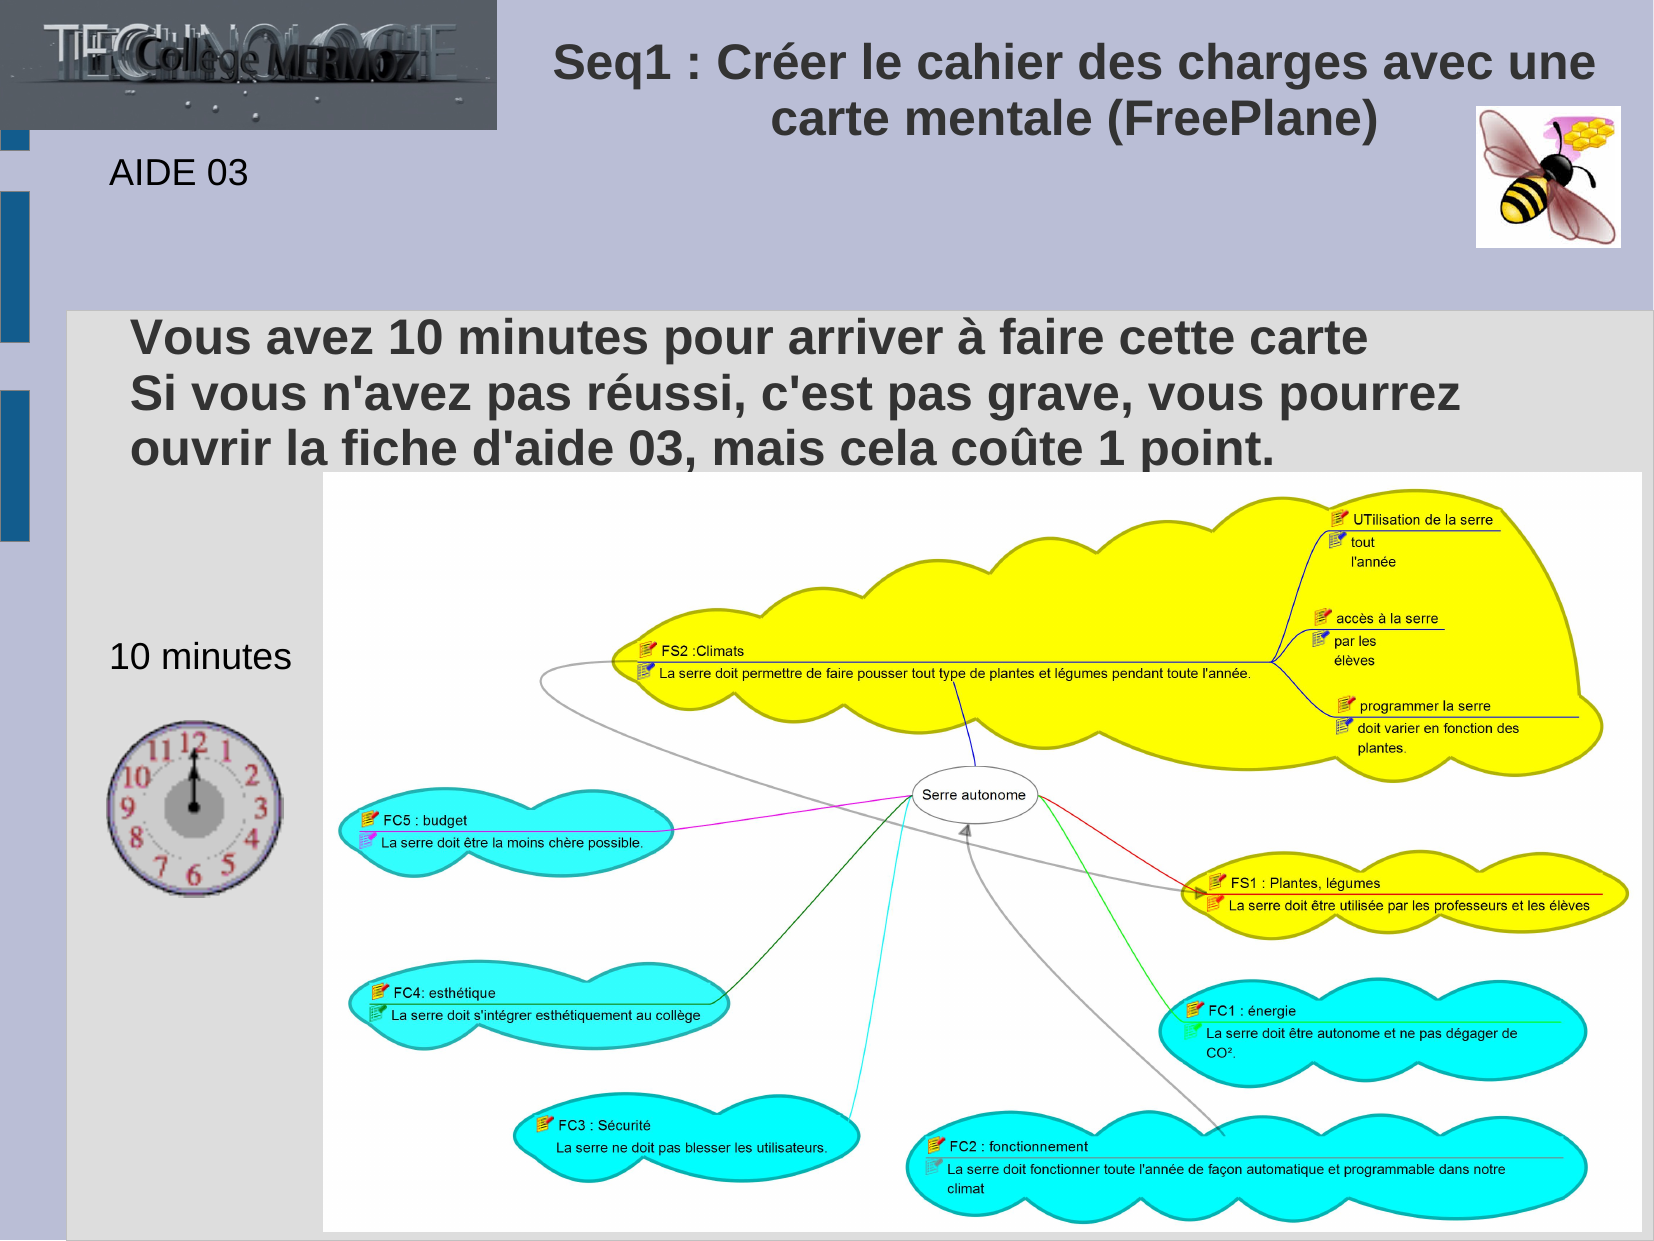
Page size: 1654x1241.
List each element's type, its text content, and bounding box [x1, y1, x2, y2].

text_box AIDE 03 [94, 143, 284, 201]
text_box 10 minutes [94, 628, 319, 686]
title Seq1 : Créer le cahier des charges avec une carte mentale (FreePlane) [531, 11, 1619, 169]
title Vous avez 10 minutes pour arriver à faire cette carte Si vous n'avez pas réussi, c'est pas grave, vous pourrez ouvrir la fiche d'aide 03, mais cela coûte 1 point. [129, 307, 1524, 479]
picture [323, 472, 1642, 1232]
picture [0, 0, 497, 130]
picture [1476, 106, 1621, 248]
picture [106, 720, 284, 898]
